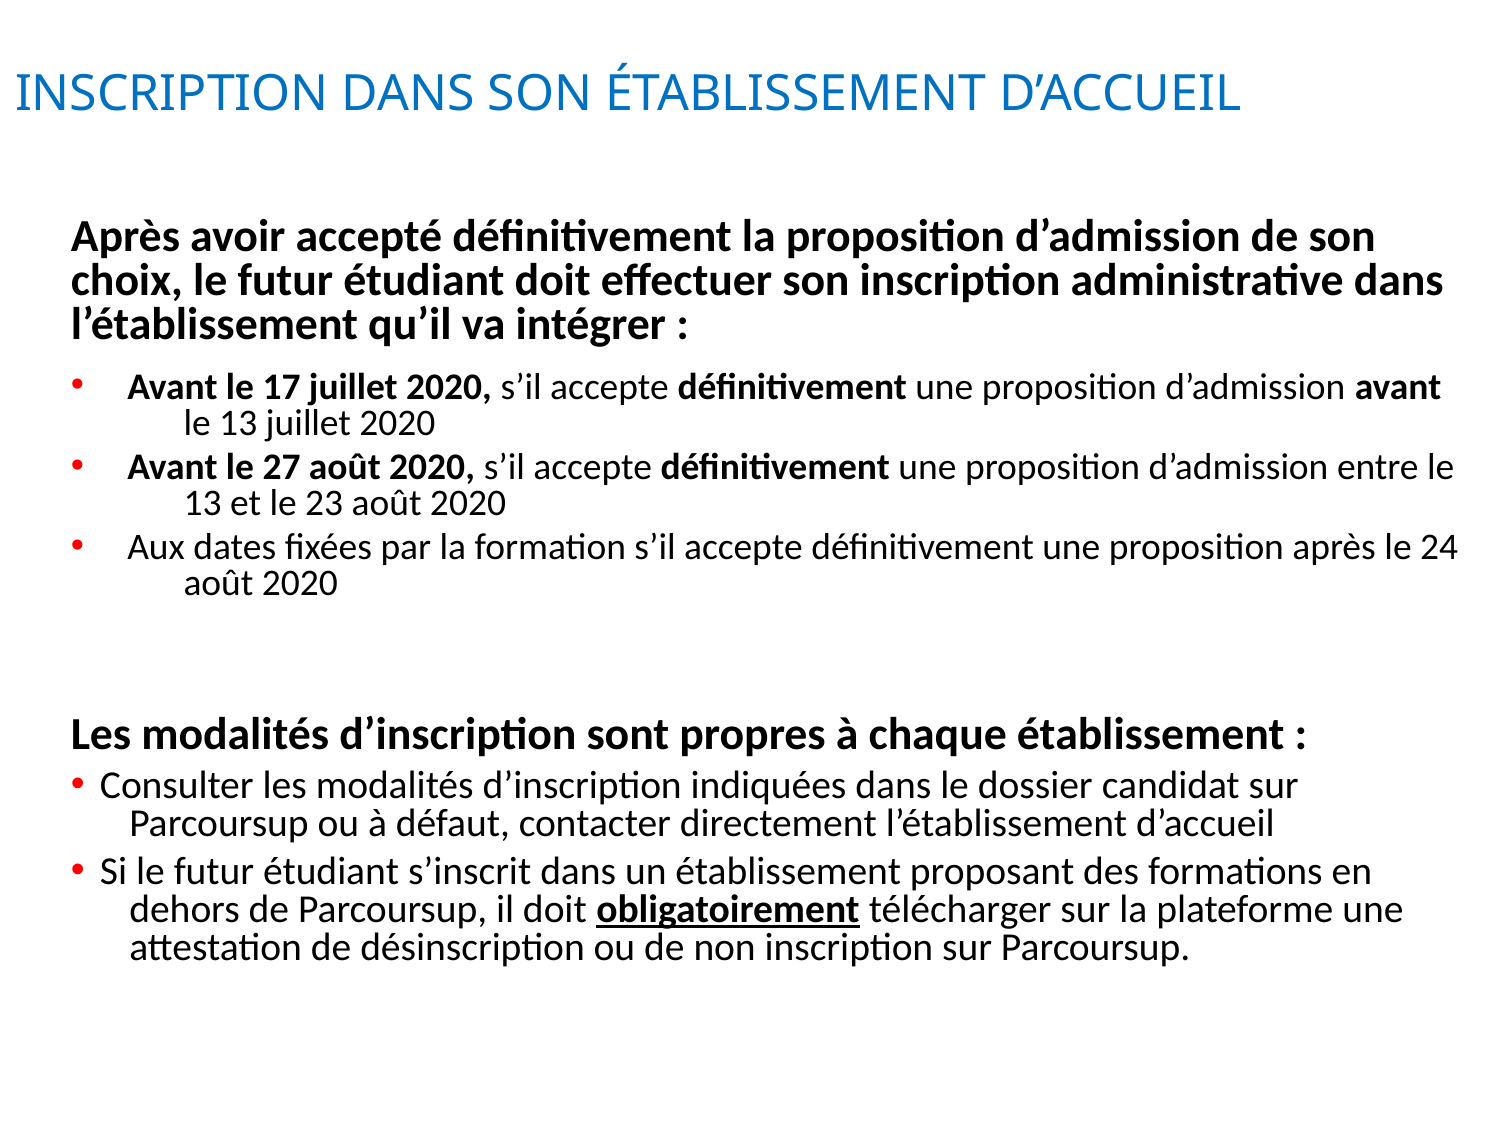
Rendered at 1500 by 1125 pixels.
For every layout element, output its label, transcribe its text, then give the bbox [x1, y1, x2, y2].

text_box Après avoir accepté définitivement la proposition d’admission de son choix, le futur étudiant doit effectuer son inscription administrative dans l’établissement qu’il va intégrer : Avant le 17 juillet 2020, s’il accepte définitivement une proposition d’admission avant le 13 juillet 2020 Avant le 27 août 2020, s’il accepte définitivement une proposition d’admission entre le 13 et le 23 août 2020 Aux dates fixées par la formation s’il accepte définitivement une proposition après le 24 août 2020 Les modalités d’inscription sont propres à chaque établissement : Consulter les modalités d’inscription indiquées dans le dossier candidat sur Parcoursup ou à défaut, contacter directement l’établissement d’accueil Si le futur étudiant s’inscrit dans un établissement proposant des formations en dehors de Parcoursup, il doit obligatoirement télécharger sur la plateforme une attestation de désinscription ou de non inscription sur Parcoursup. [55, 208, 1480, 998]
text_box Inscription dans son établissement d’accueil [0, 53, 1500, 129]
